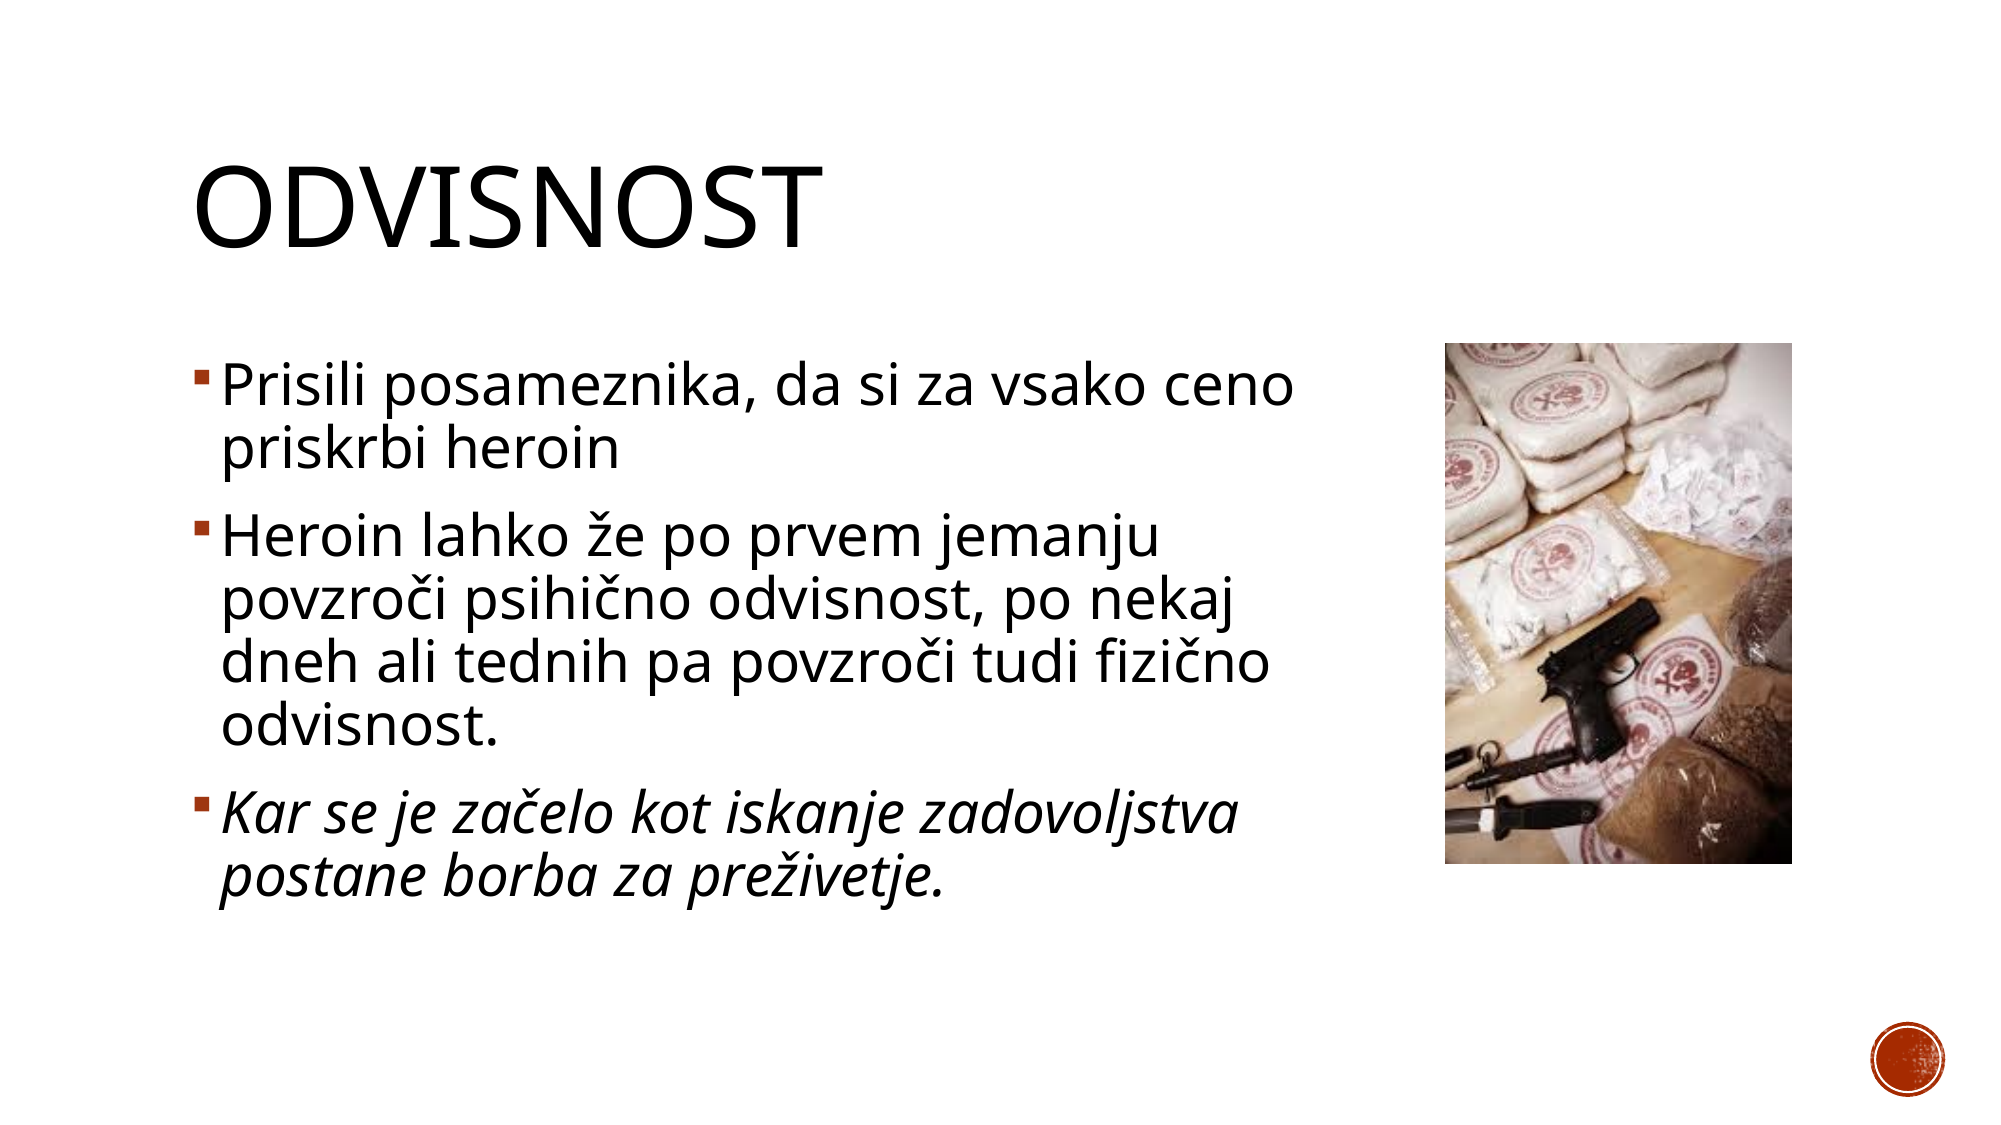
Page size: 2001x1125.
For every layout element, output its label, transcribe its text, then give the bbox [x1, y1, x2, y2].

list Prisili posameznika, da si za vsako ceno priskrbi heroin Heroin lahko že po prvem jemanju povzroči psihično odvisnost, po nekaj dneh ali tednih pa povzroči tudi fizično odvisnost. Kar se je začelo kot iskanje zadovoljstva postane borba za preživetje. [175, 348, 1327, 1013]
picture [1445, 343, 1792, 864]
picture [1870, 1021, 1946, 1097]
title odvisnost [175, 79, 1826, 344]
